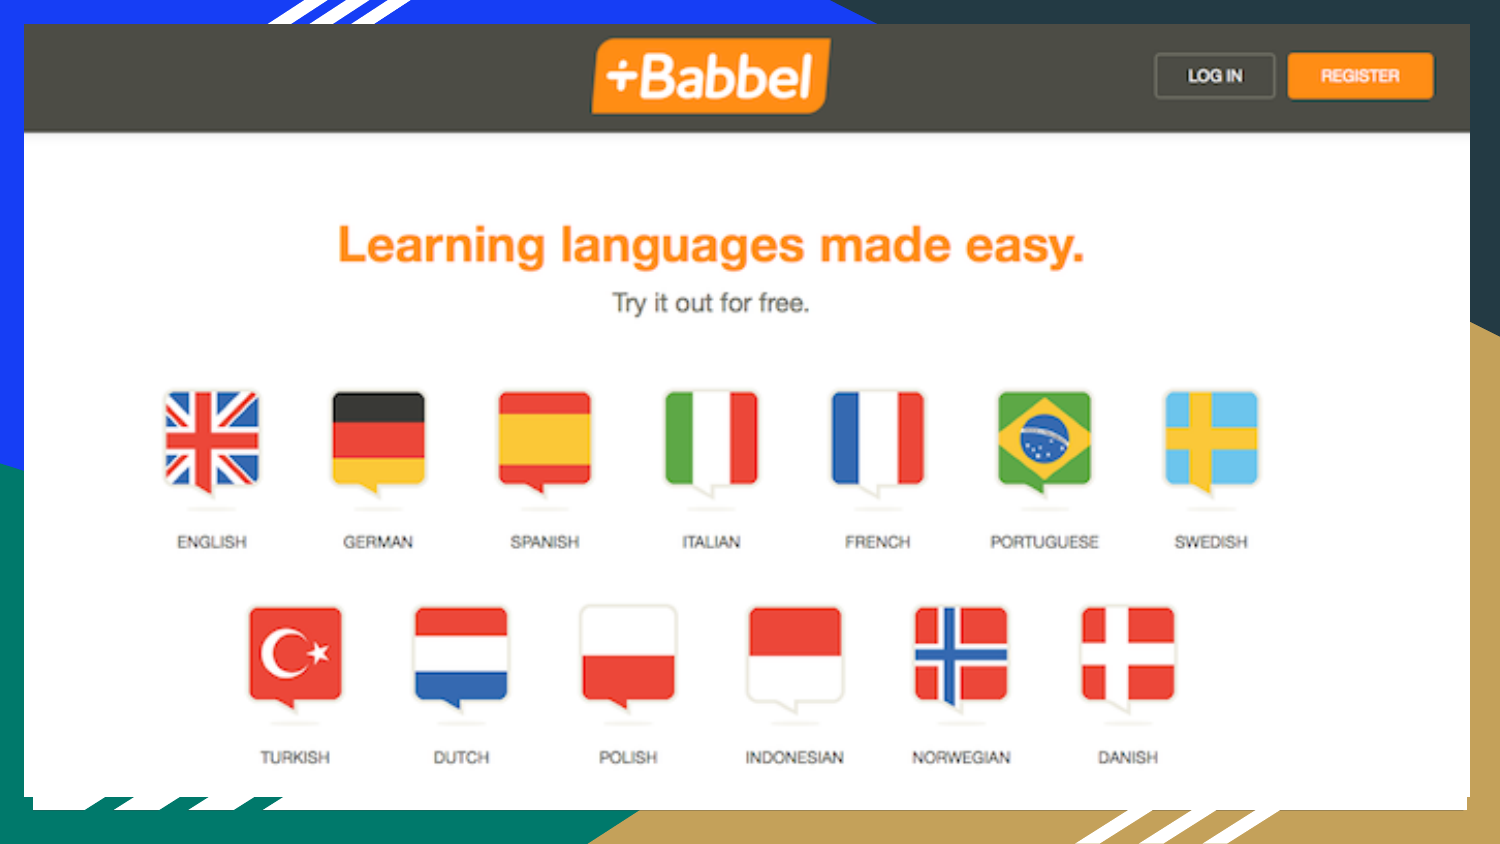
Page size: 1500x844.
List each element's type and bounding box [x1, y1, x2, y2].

picture [24, 24, 1470, 797]
